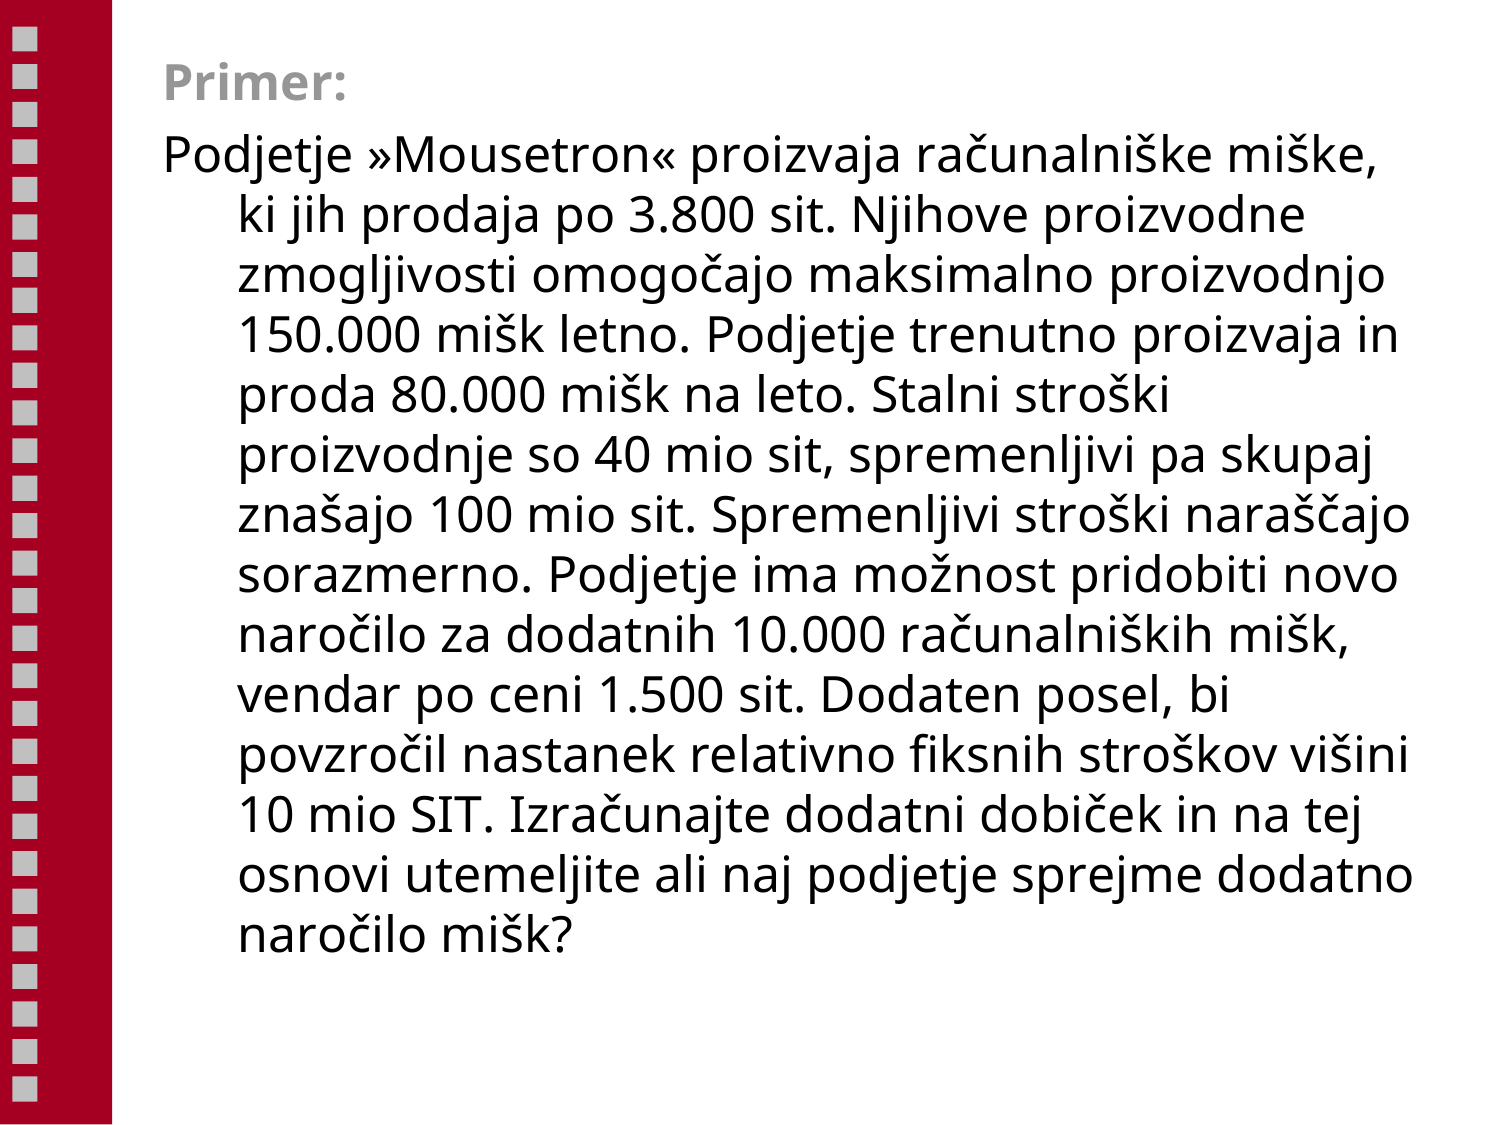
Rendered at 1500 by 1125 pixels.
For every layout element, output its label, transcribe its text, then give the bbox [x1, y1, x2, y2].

text_box Primer: Podjetje »Mousetron« proizvaja računalniške miške, ki jih prodaja po 3.800 sit. Njihove proizvodne zmogljivosti omogočajo maksimalno proizvodnjo 150.000 mišk letno. Podjetje trenutno proizvaja in proda 80.000 mišk na leto. Stalni stroški proizvodnje so 40 mio sit, spremenljivi pa skupaj znašajo 100 mio sit. Spremenljivi stroški naraščajo sorazmerno. Podjetje ima možnost pridobiti novo naročilo za dodatnih 10.000 računalniških mišk, vendar po ceni 1.500 sit. Dodaten posel, bi povzročil nastanek relativno fiksnih stroškov višini 10 mio SIT. Izračunajte dodatni dobiček in na tej osnovi utemeljite ali naj podjetje sprejme dodatno naročilo mišk? [147, 42, 1436, 971]
